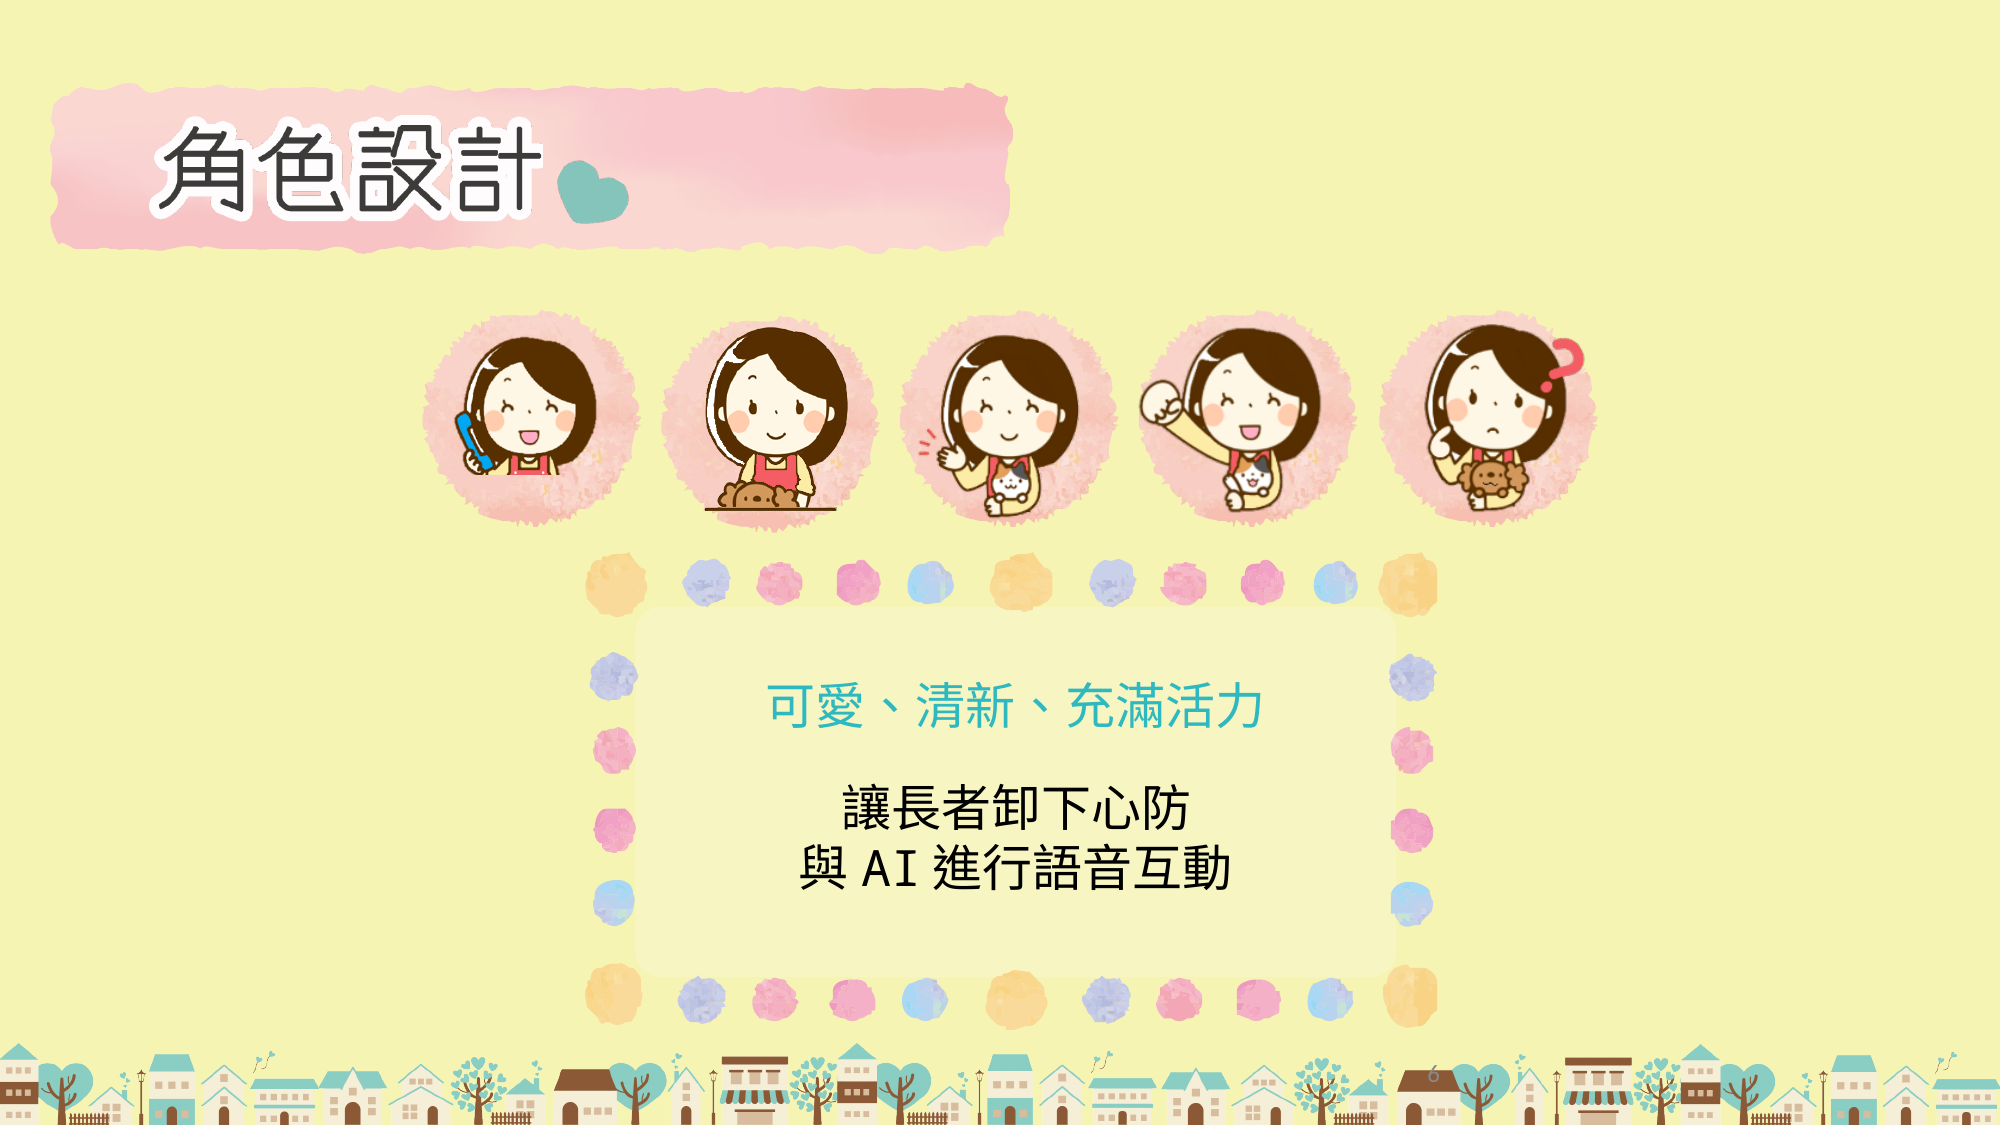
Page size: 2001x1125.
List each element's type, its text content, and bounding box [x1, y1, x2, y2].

text_box 6 [1412, 1042, 1863, 1103]
text_box 可愛、清新、充滿活力 [748, 667, 1284, 743]
picture [582, 552, 1438, 1030]
picture [404, 297, 1618, 547]
text_box 讓長者卸下心防 與AI進行語音互動 [798, 769, 1234, 906]
picture [50, 83, 1013, 254]
